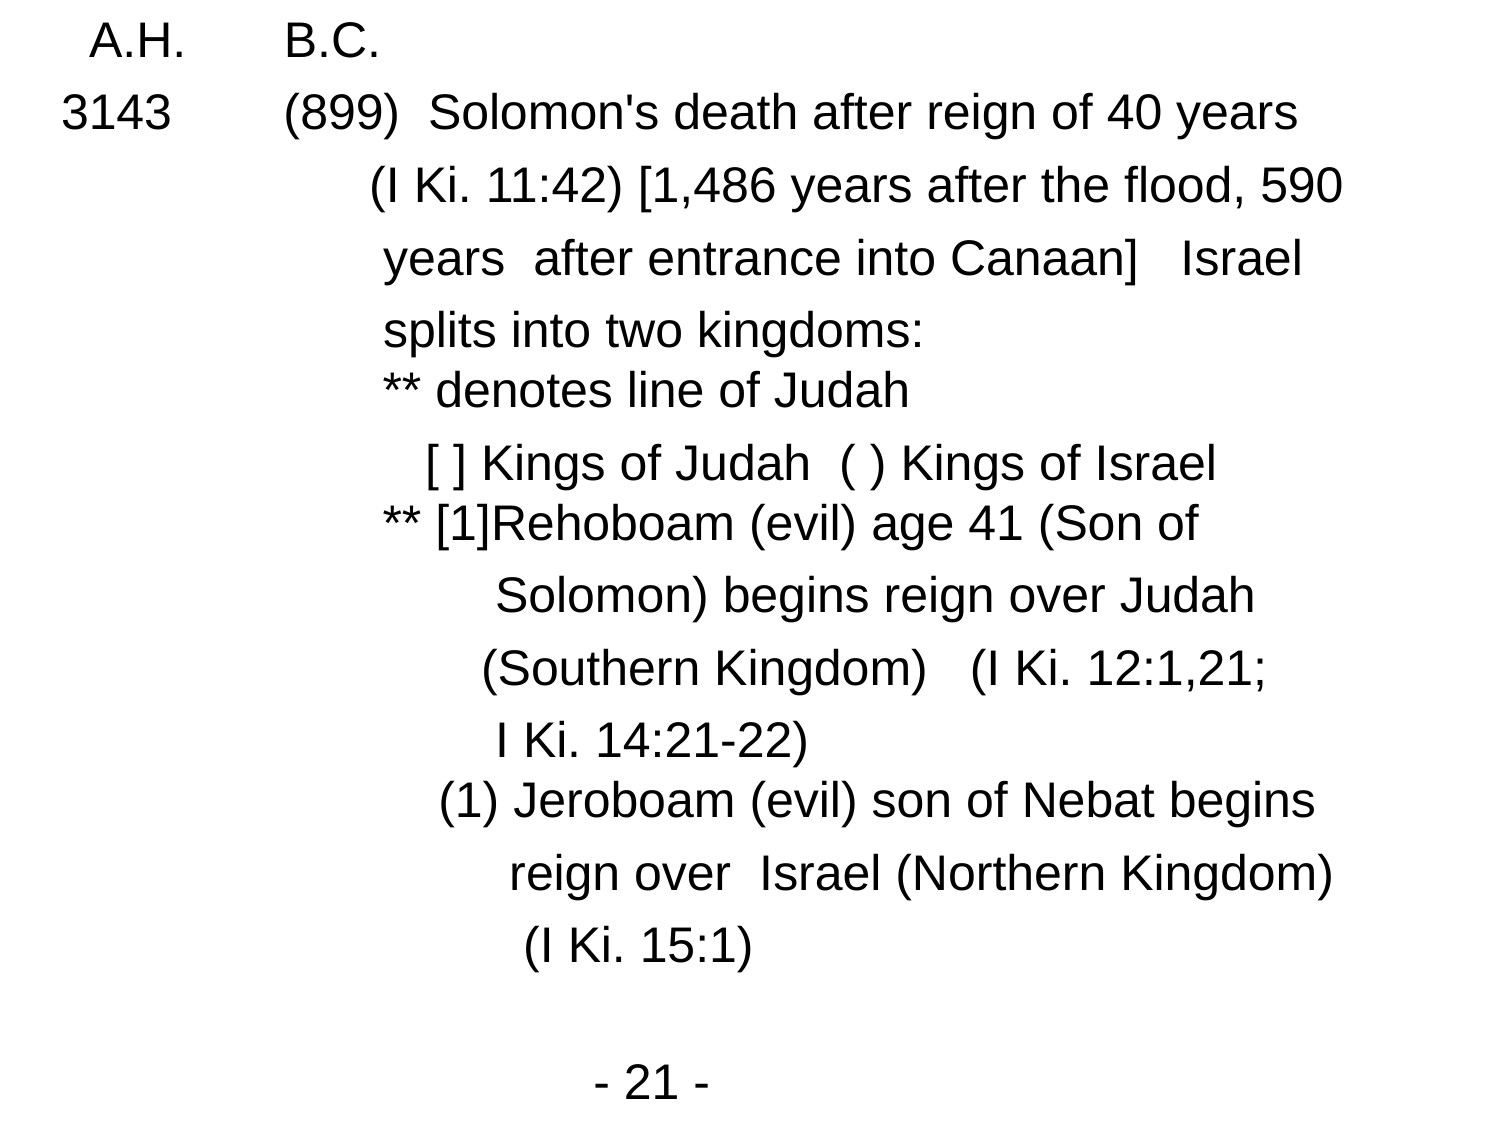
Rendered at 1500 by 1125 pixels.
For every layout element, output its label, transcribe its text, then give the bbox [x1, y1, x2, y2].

text_box A.H. B.C. 3143 (899) Solomon's death after reign of 40 years (I Ki. 11:42) [1,486 years after the flood, 590 years after entrance into Canaan] Israel splits into two kingdoms: ** denotes line of Judah [ ] Kings of Judah ( ) Kings of Israel ** [1]Rehoboam (evil) age 41 (Son of Solomon) begins reign over Judah (Southern Kingdom) (I Ki. 12:1,21; I Ki. 14:21-22) (1) Jeroboam (evil) son of Nebat begins reign over Israel (Northern Kingdom) (I Ki. 15:1) - 21 - [46, 0, 1397, 1125]
